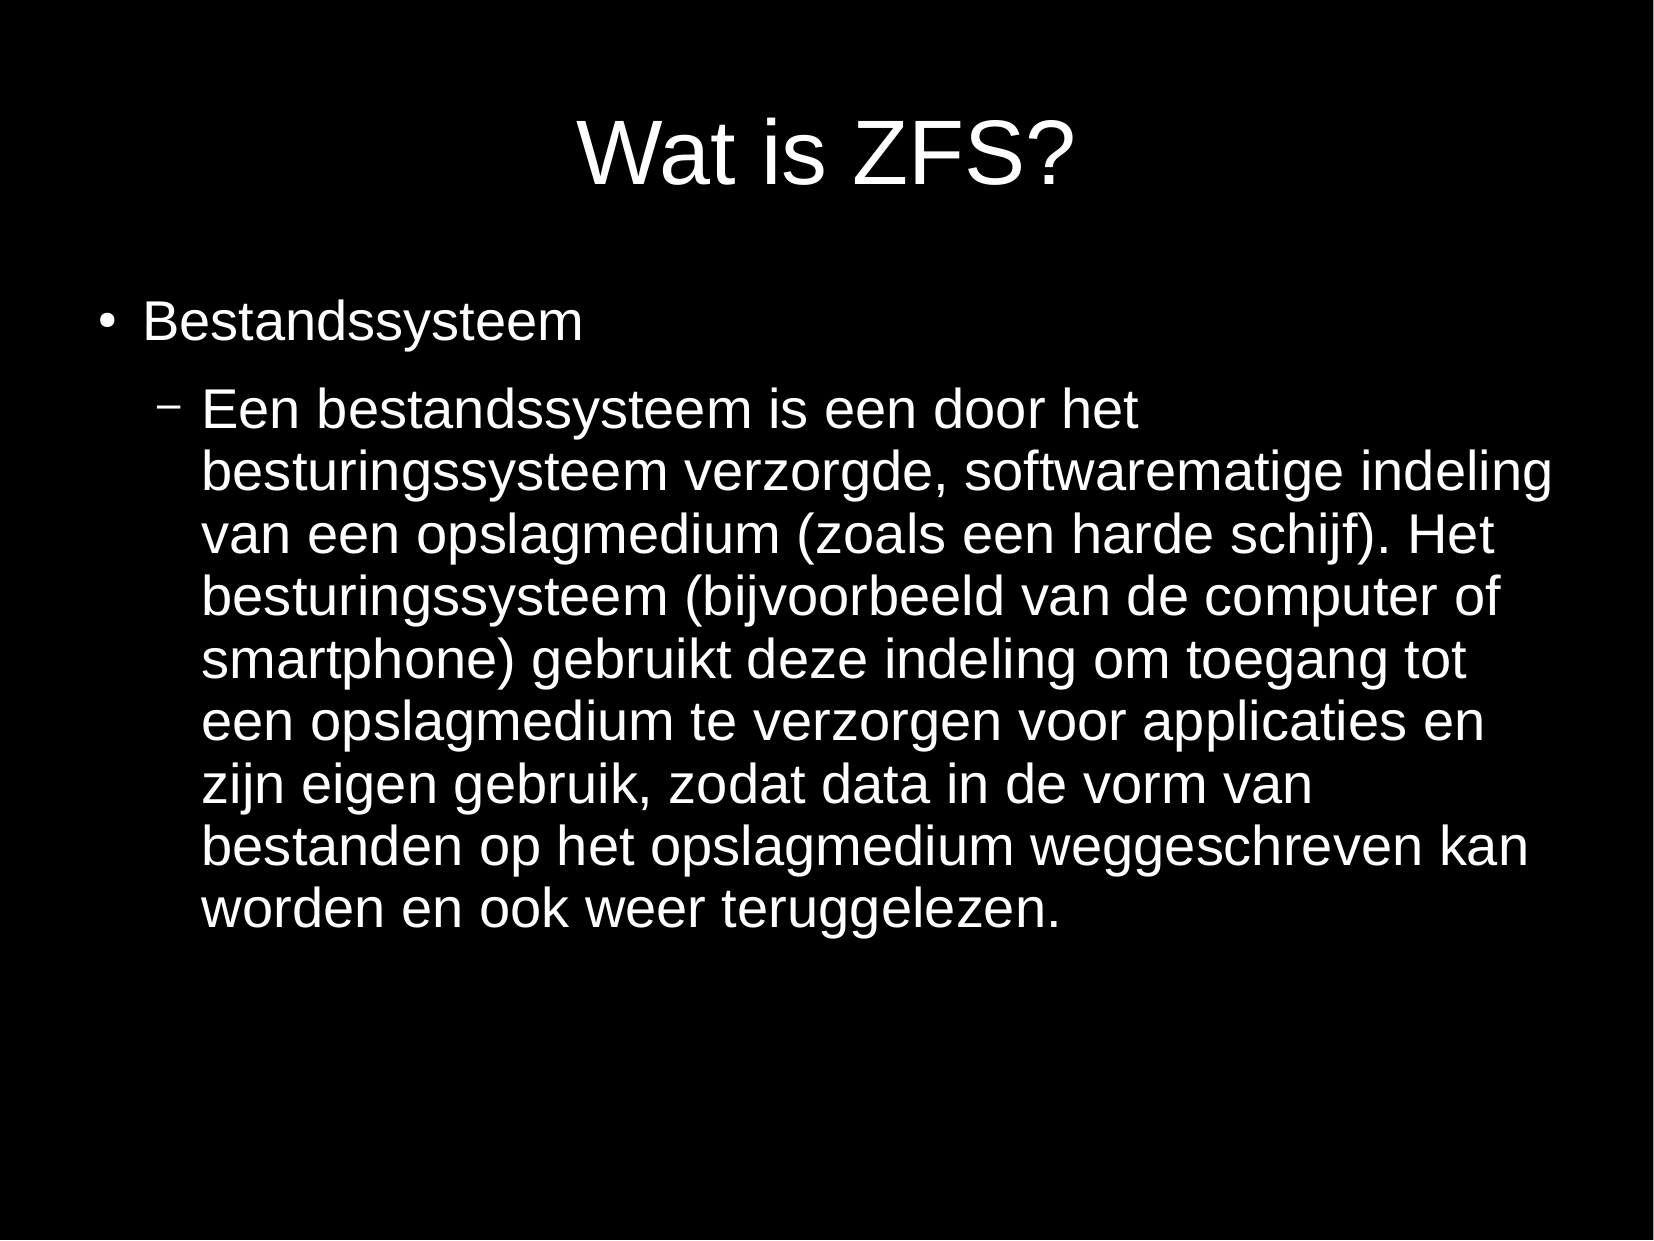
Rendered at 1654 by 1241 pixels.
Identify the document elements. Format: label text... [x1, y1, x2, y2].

list Bestandssysteem Een bestandssysteem is een door het besturingssysteem verzorgde, softwarematige indeling van een opslagmedium (zoals een harde schijf). Het besturingssysteem (bijvoorbeeld van de computer of smartphone) gebruikt deze indeling om toegang tot een opslagmedium te verzorgen voor applicaties en zijn eigen gebruik, zodat data in de vorm van bestanden op het opslagmedium weggeschreven kan worden en ook weer teruggelezen. [82, 290, 1571, 1010]
title Wat is ZFS? [82, 49, 1571, 257]
